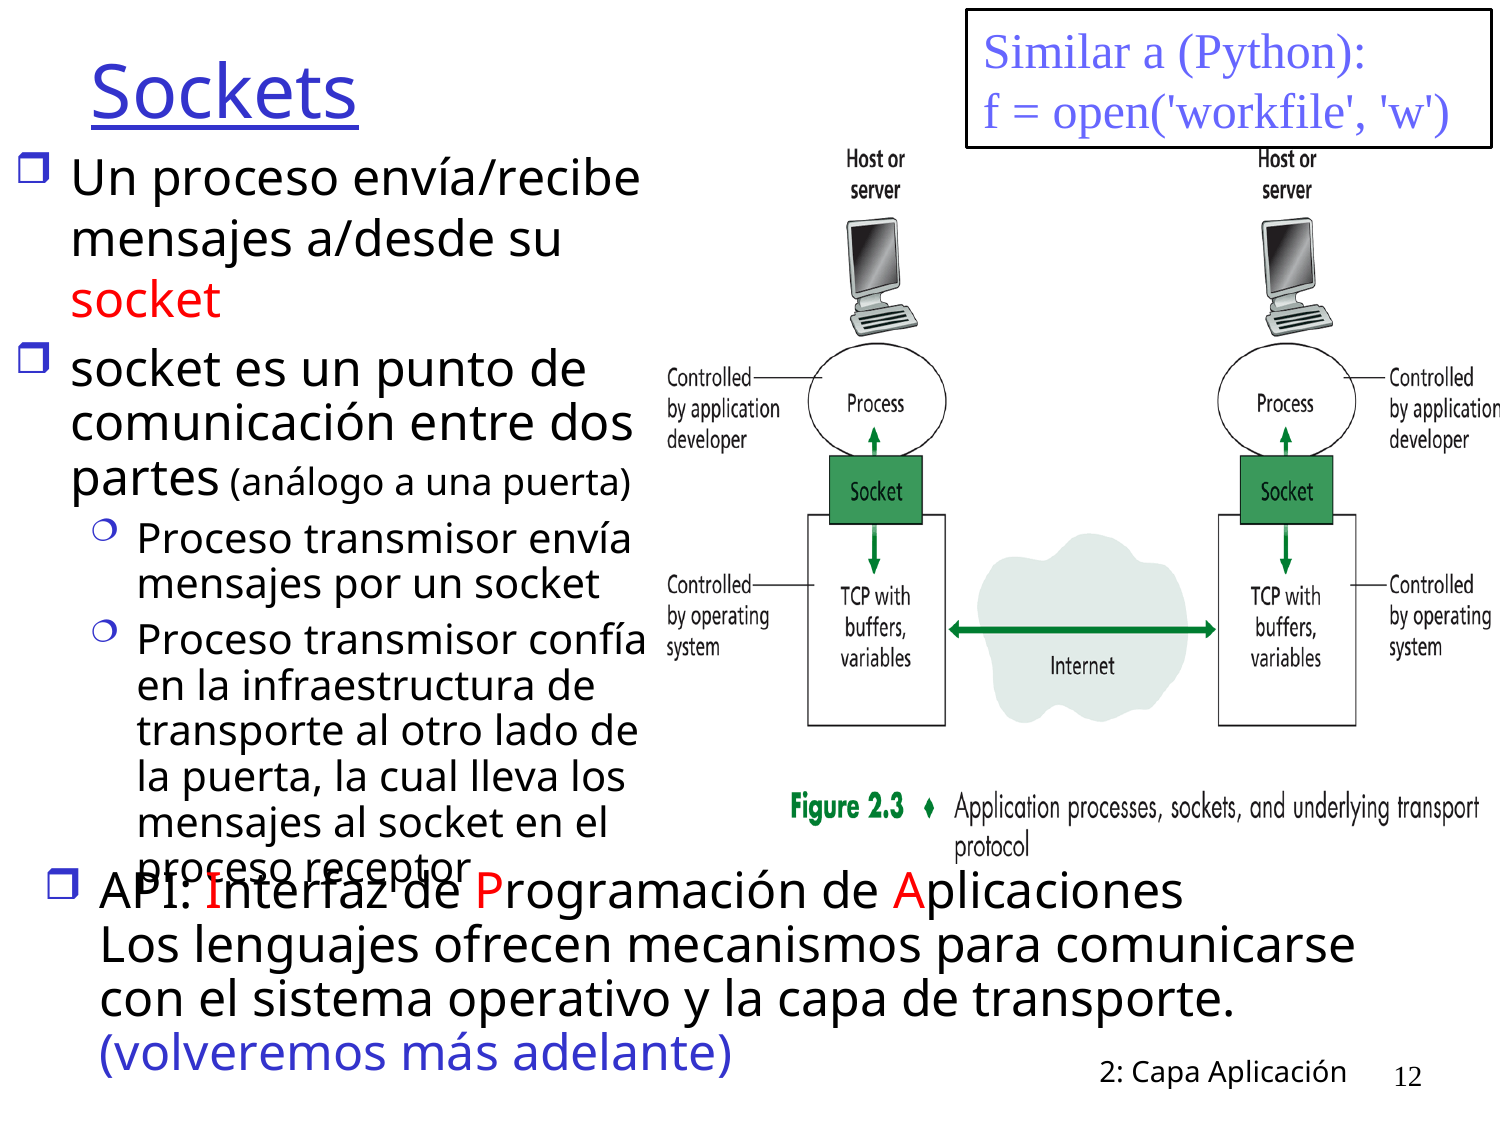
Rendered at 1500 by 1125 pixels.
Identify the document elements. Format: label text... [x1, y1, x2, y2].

title Sockets [76, 35, 965, 148]
text_box API: Interfaz de Programación de Aplicaciones Los lenguajes ofrecen mecanismos para comunicarse con el sistema operativo y la capa de transporte. (volveremos más adelante) [29, 857, 1392, 1090]
picture [690, 148, 1500, 864]
text_box Similar a (Python): f = open('workfile', 'w') [966, 9, 1492, 148]
list Un proceso envía/recibe mensajes a/desde su socket socket es un punto de comunicación entre dos partes (análogo a una puerta) Proceso transmisor envía mensajes por un socket Proceso transmisor confía en la infraestructura de transporte al otro lado de la puerta, la cual lleva los mensajes al socket en el proceso receptor [0, 138, 690, 880]
